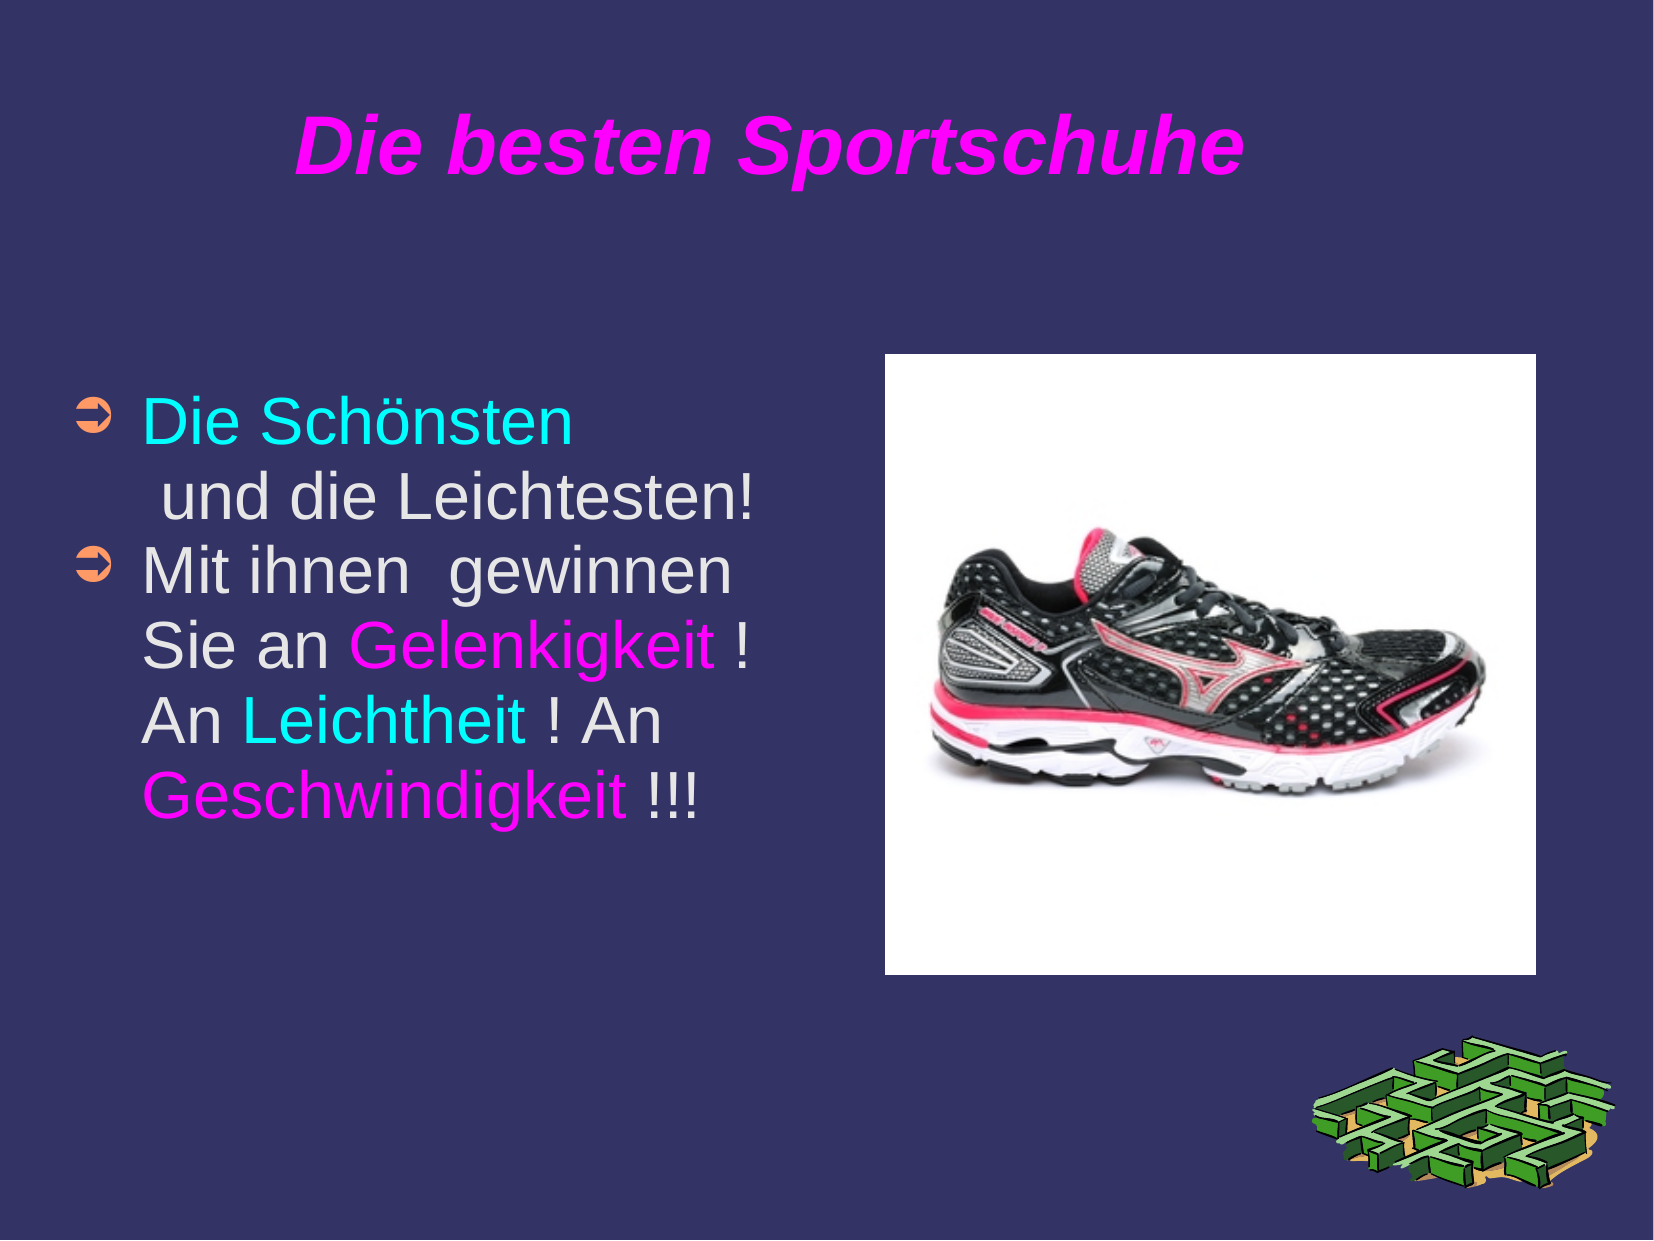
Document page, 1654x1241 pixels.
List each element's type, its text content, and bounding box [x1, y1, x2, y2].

list Die Schönsten und die Leichtesten! Mit ihnen gewinnen Sie an Gelenkigkeit ! An Leichtheit ! An Geschwindigkeit !!! [59, 383, 827, 989]
title Die besten Sportschuhe [64, 88, 1477, 296]
picture [881, 354, 1565, 1093]
